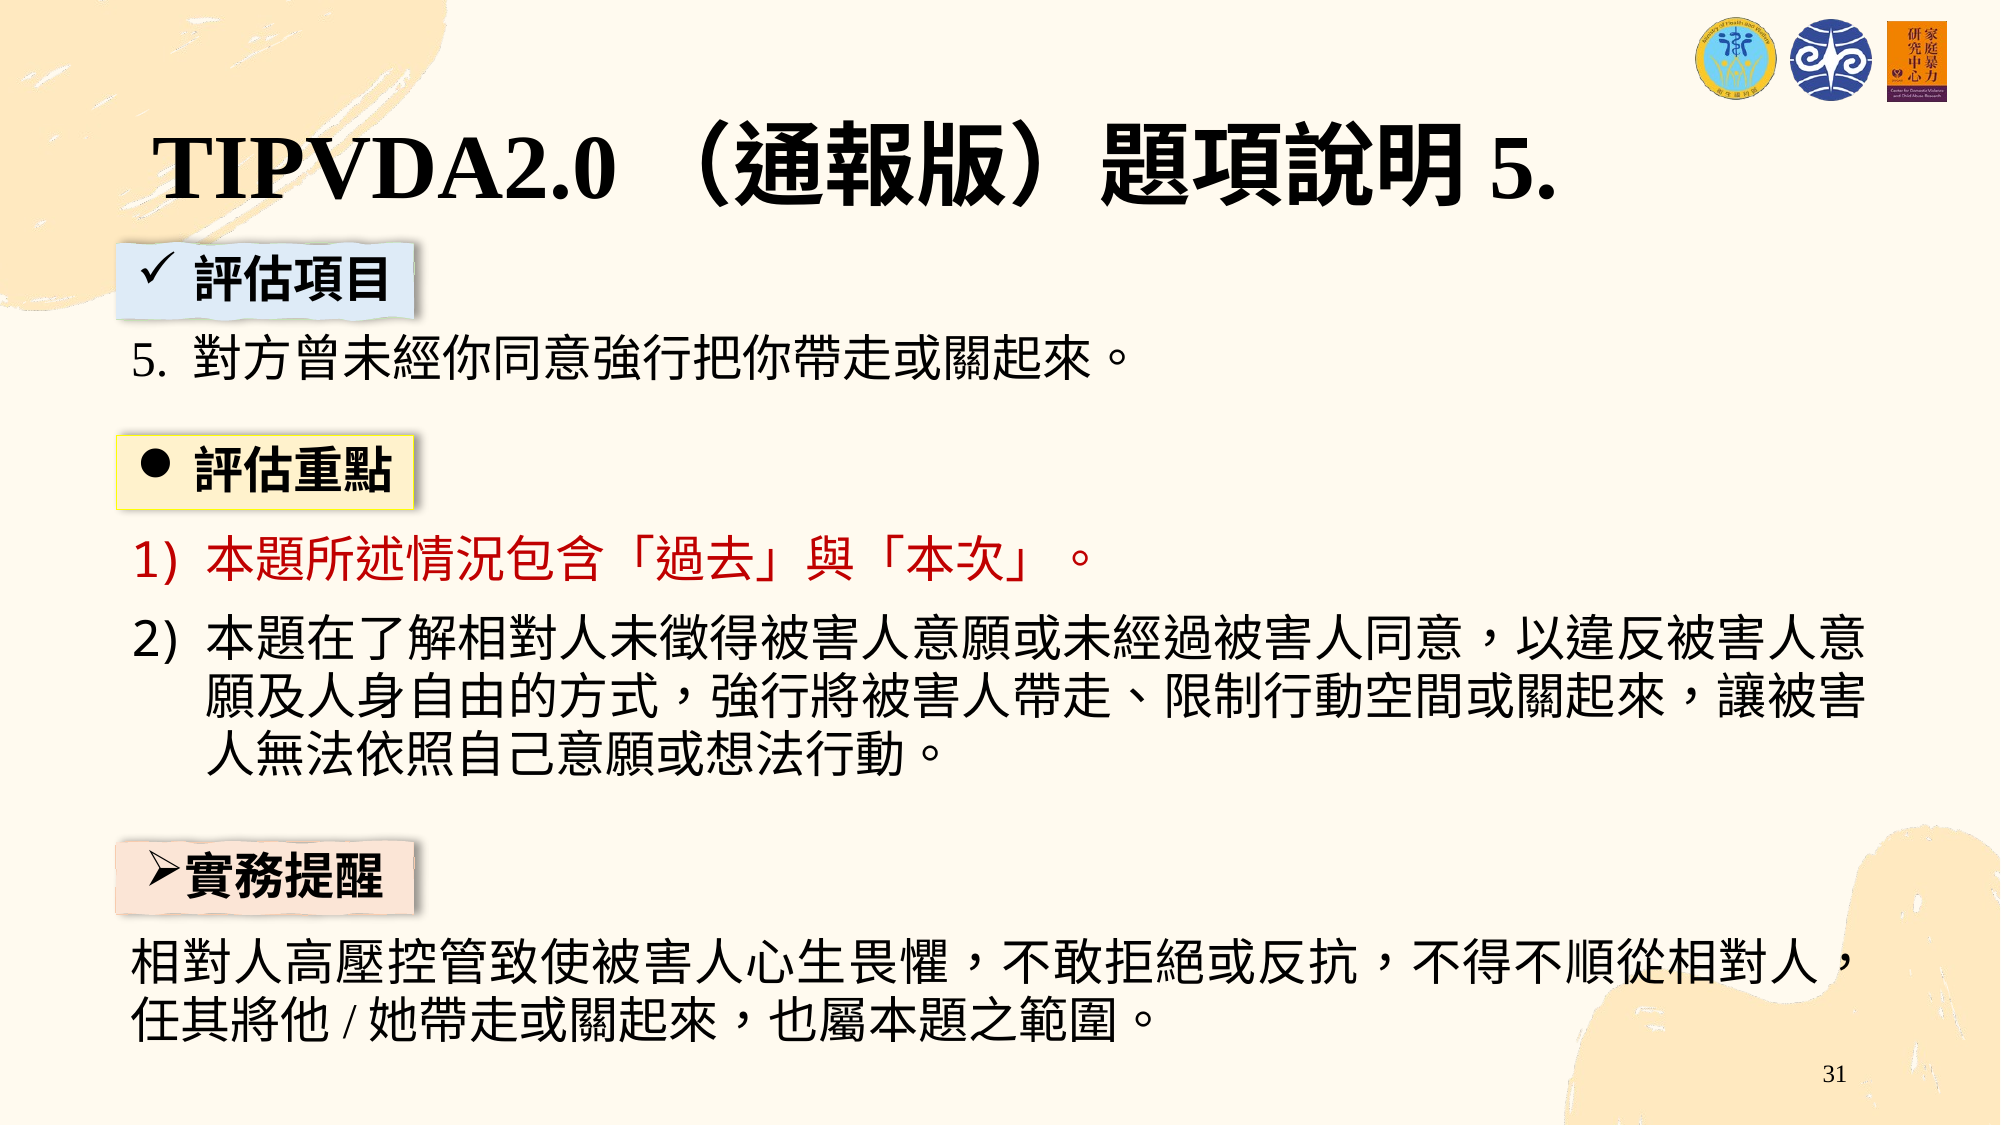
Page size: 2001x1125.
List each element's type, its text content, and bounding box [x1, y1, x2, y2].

title TIPVDA2.0（通報版）題項說明5. [137, 59, 1863, 278]
picture [1695, 17, 1947, 102]
text_box 評估項目 [115, 242, 415, 321]
list 評估重點 [116, 461, 414, 510]
picture [1496, 799, 2001, 1125]
text_box 相對人高壓控管致使被害人心生畏懼，不敢拒絕或反抗，不得不順從相對人，任其將他/她帶走或關起來，也屬本題之範圍。 [116, 924, 1886, 1072]
text_box 本題所述情況包含「過去」與「本次」。 本題在了解相對人未徵得被害人意願或未經過被害人同意，以違反被害人意願及人身自由的方式，強行將被害人帶走、限制行動空間或關起來，讓被害人無法依照自己意願或想法行動。 [116, 521, 1883, 592]
picture [0, 0, 485, 354]
text_box 5. 對方曾未經你同意強行把你帶走或關起來。 [116, 320, 1886, 461]
text_box 實務提醒 [115, 840, 414, 916]
